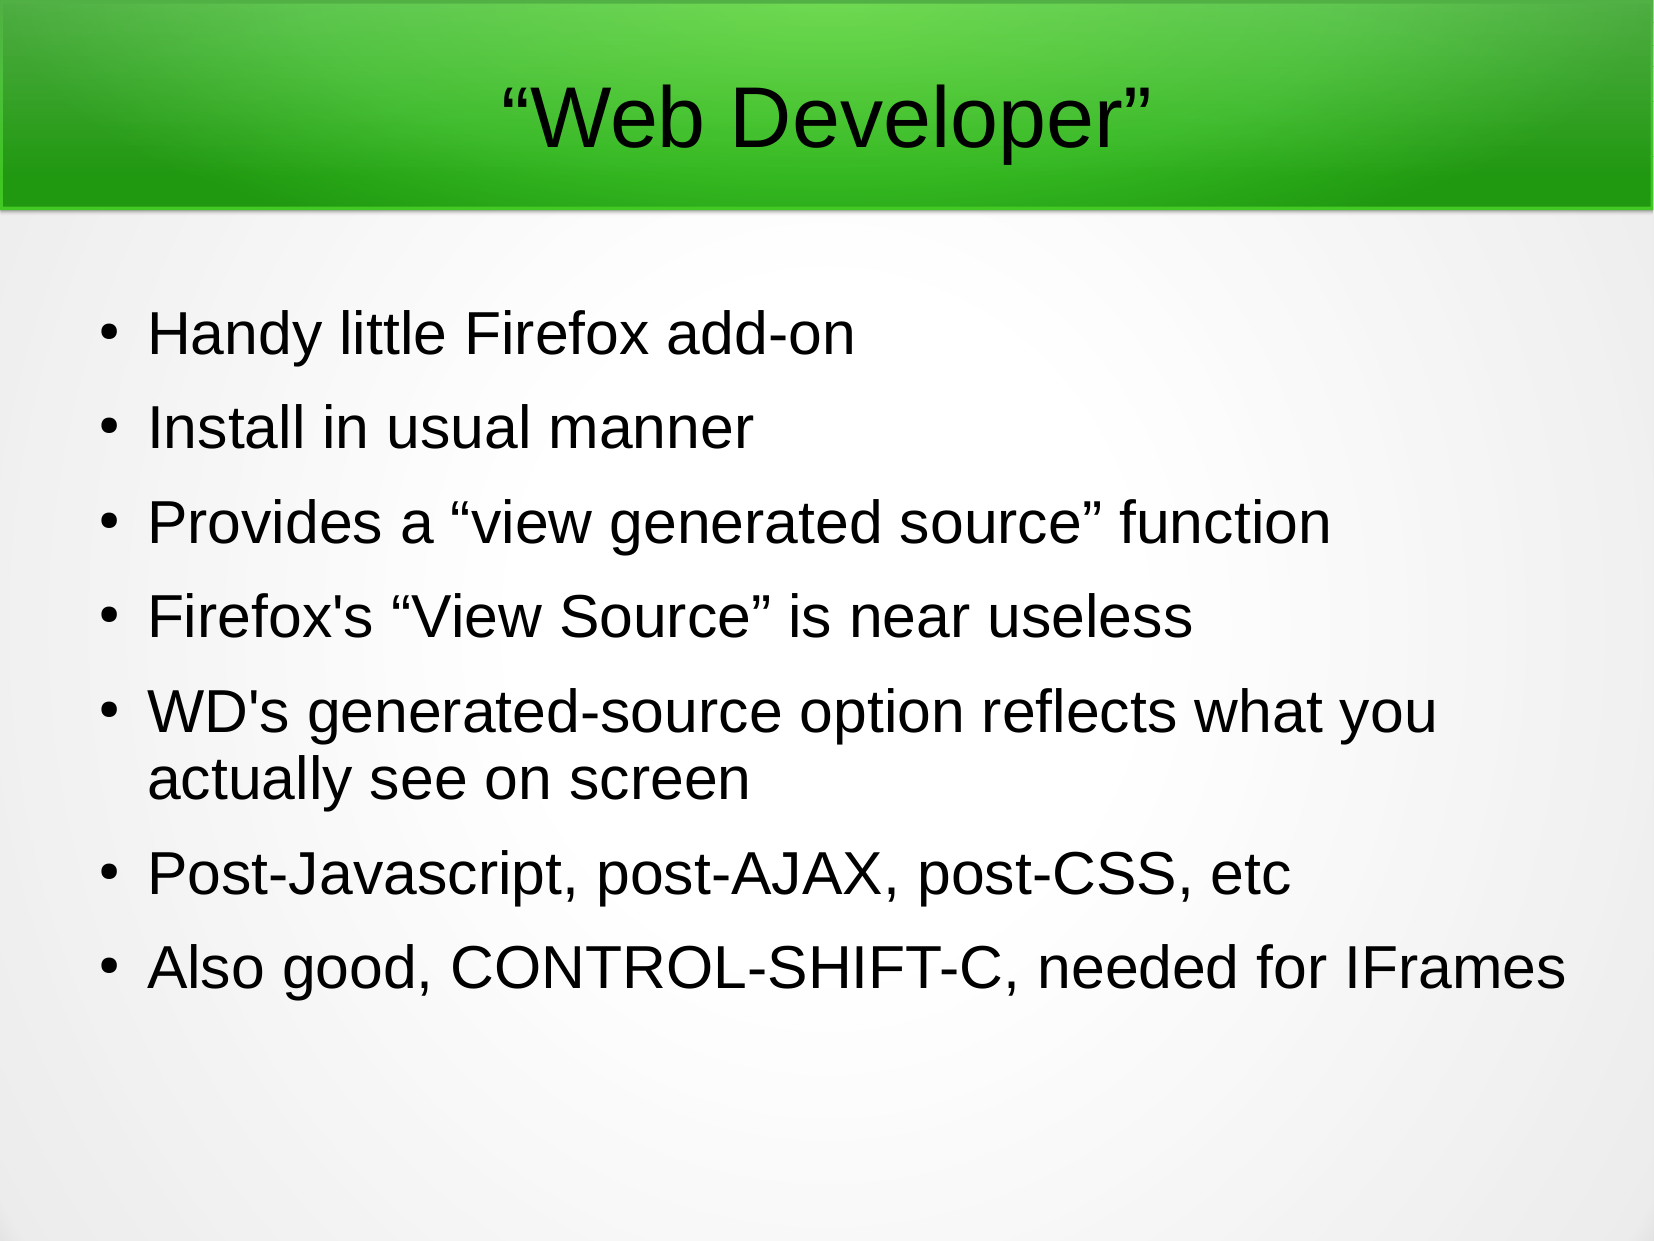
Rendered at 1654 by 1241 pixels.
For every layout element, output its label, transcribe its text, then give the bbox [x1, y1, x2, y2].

title “Web Developer” [82, 47, 1571, 189]
list Handy little Firefox add-on Install in usual manner Provides a “view generated source” function Firefox's “View Source” is near useless WD's generated-source option reflects what you actually see on screen Post-Javascript, post-AJAX, post-CSS, etc Also good, CONTROL-SHIFT-C, needed for IFrames [82, 299, 1571, 1019]
